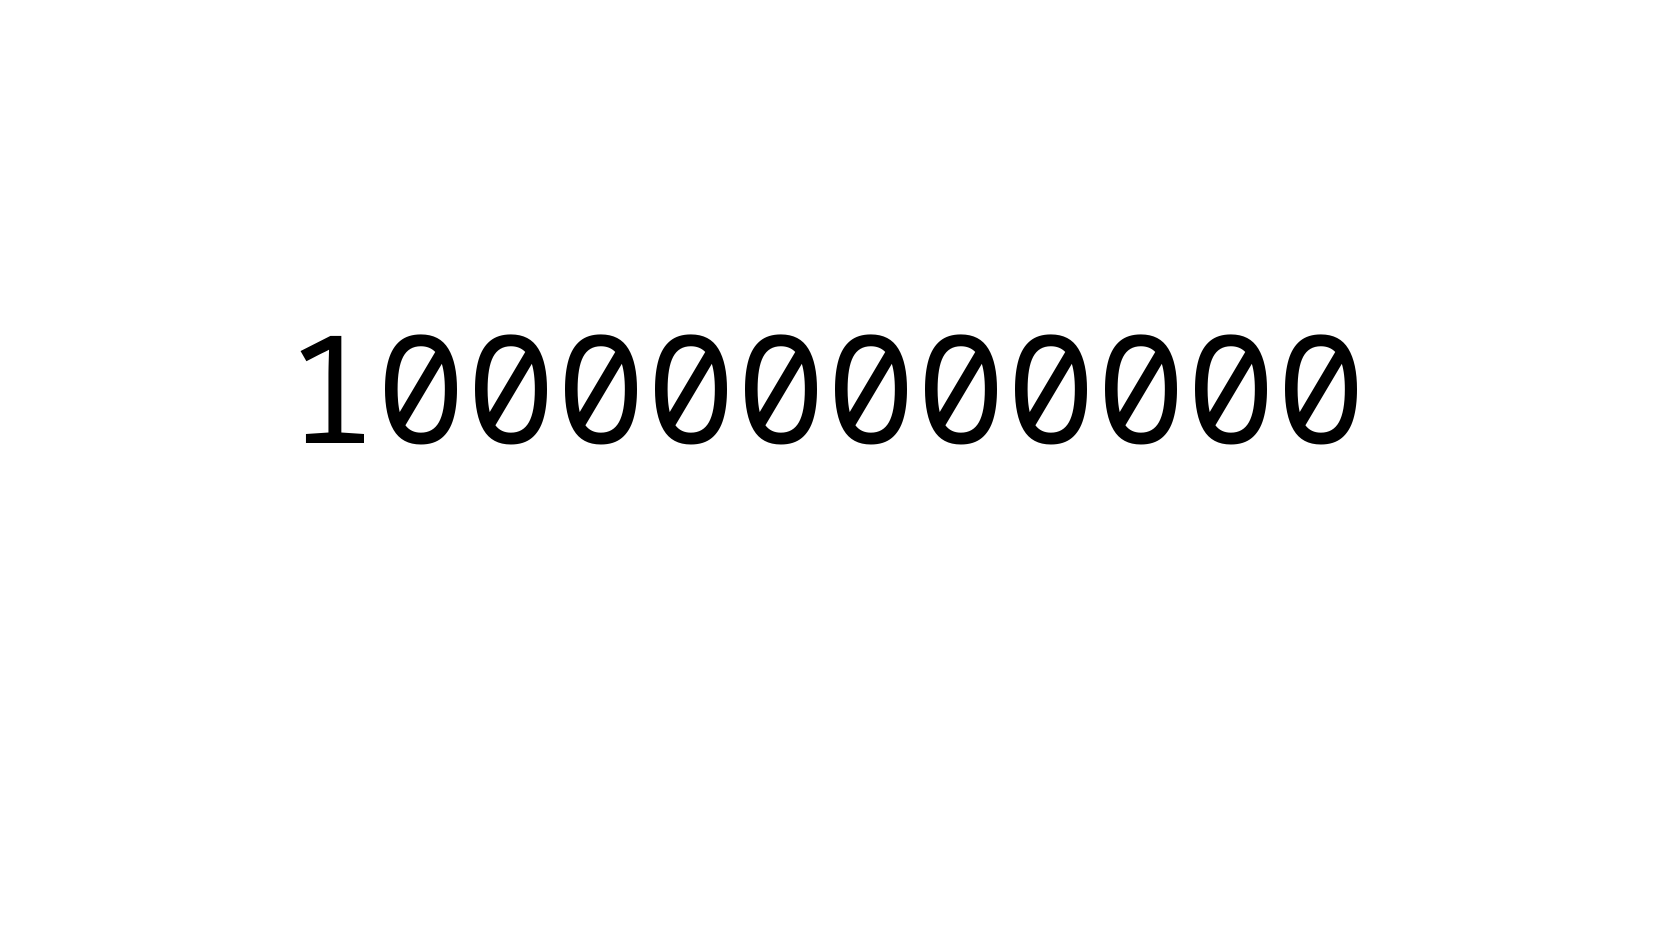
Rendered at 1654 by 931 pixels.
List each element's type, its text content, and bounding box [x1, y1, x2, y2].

subtitle 100000000000 [82, 217, 1571, 758]
